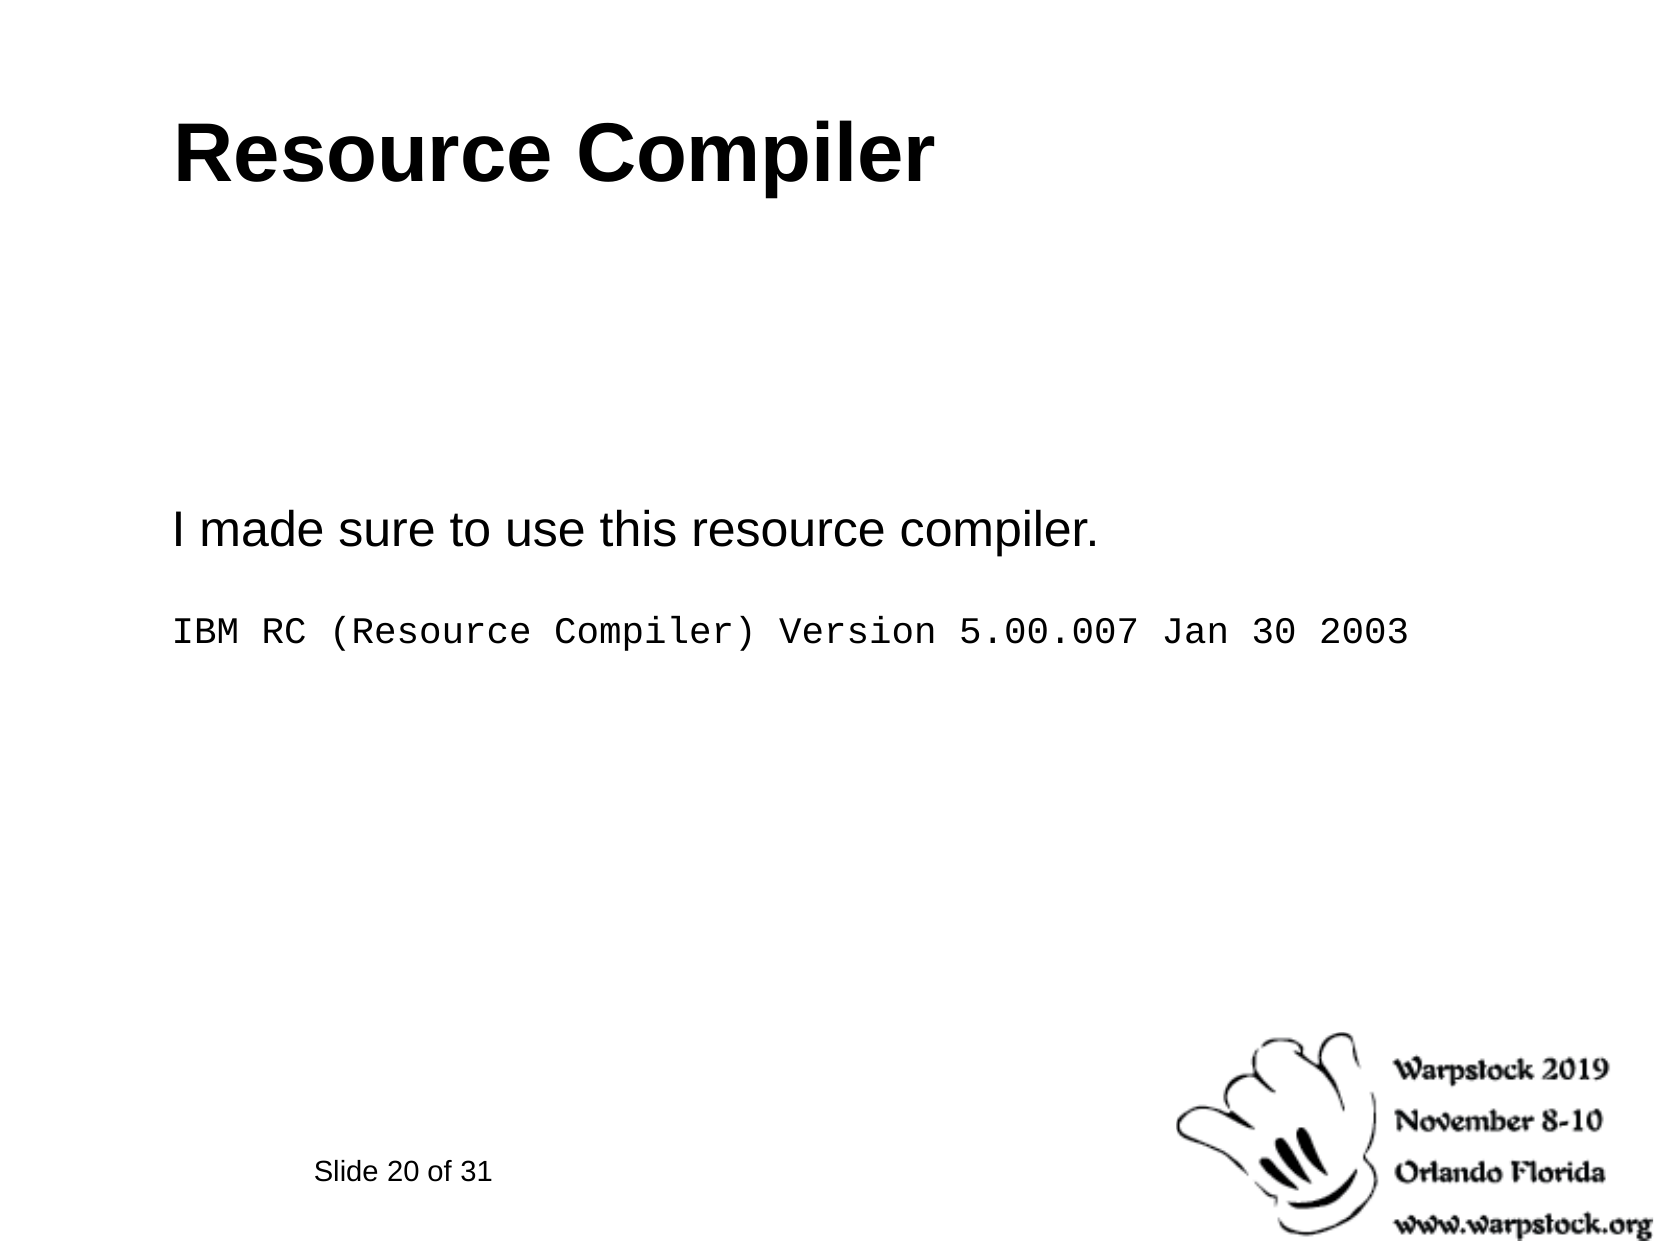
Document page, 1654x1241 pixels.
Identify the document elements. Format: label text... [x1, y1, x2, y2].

title Resource Compiler [173, 49, 1420, 257]
picture [1176, 1032, 1654, 1241]
subtitle I made sure to use this resource compiler. IBM RC (Resource Compiler) Version 5.00.007 Jan 30 2003 [171, 295, 1418, 1002]
